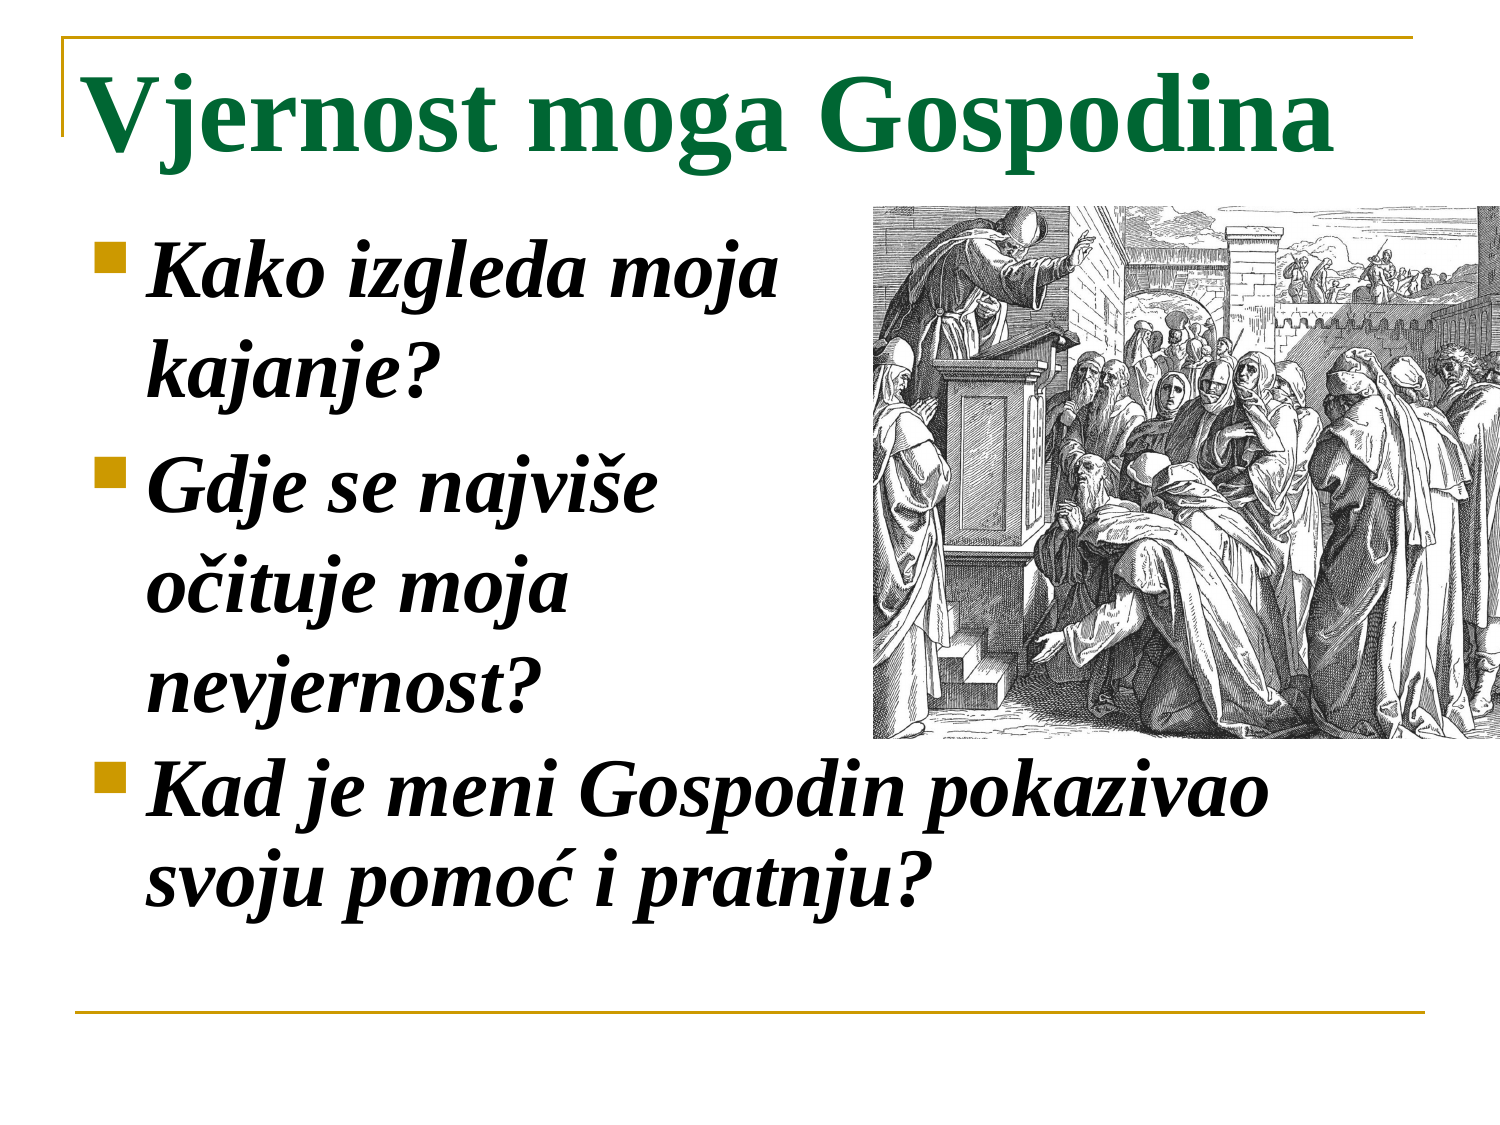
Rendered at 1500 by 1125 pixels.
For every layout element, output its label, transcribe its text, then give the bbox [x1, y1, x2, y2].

picture [873, 206, 1500, 739]
title Vjernost moga Gospodina [64, 31, 1415, 218]
list Kako izgleda moja kajanje? Gdje se najviše očituje moja nevjernost? Kad je meni Gospodin pokazivao svoju pomoć i pratnju? [75, 206, 1426, 1006]
